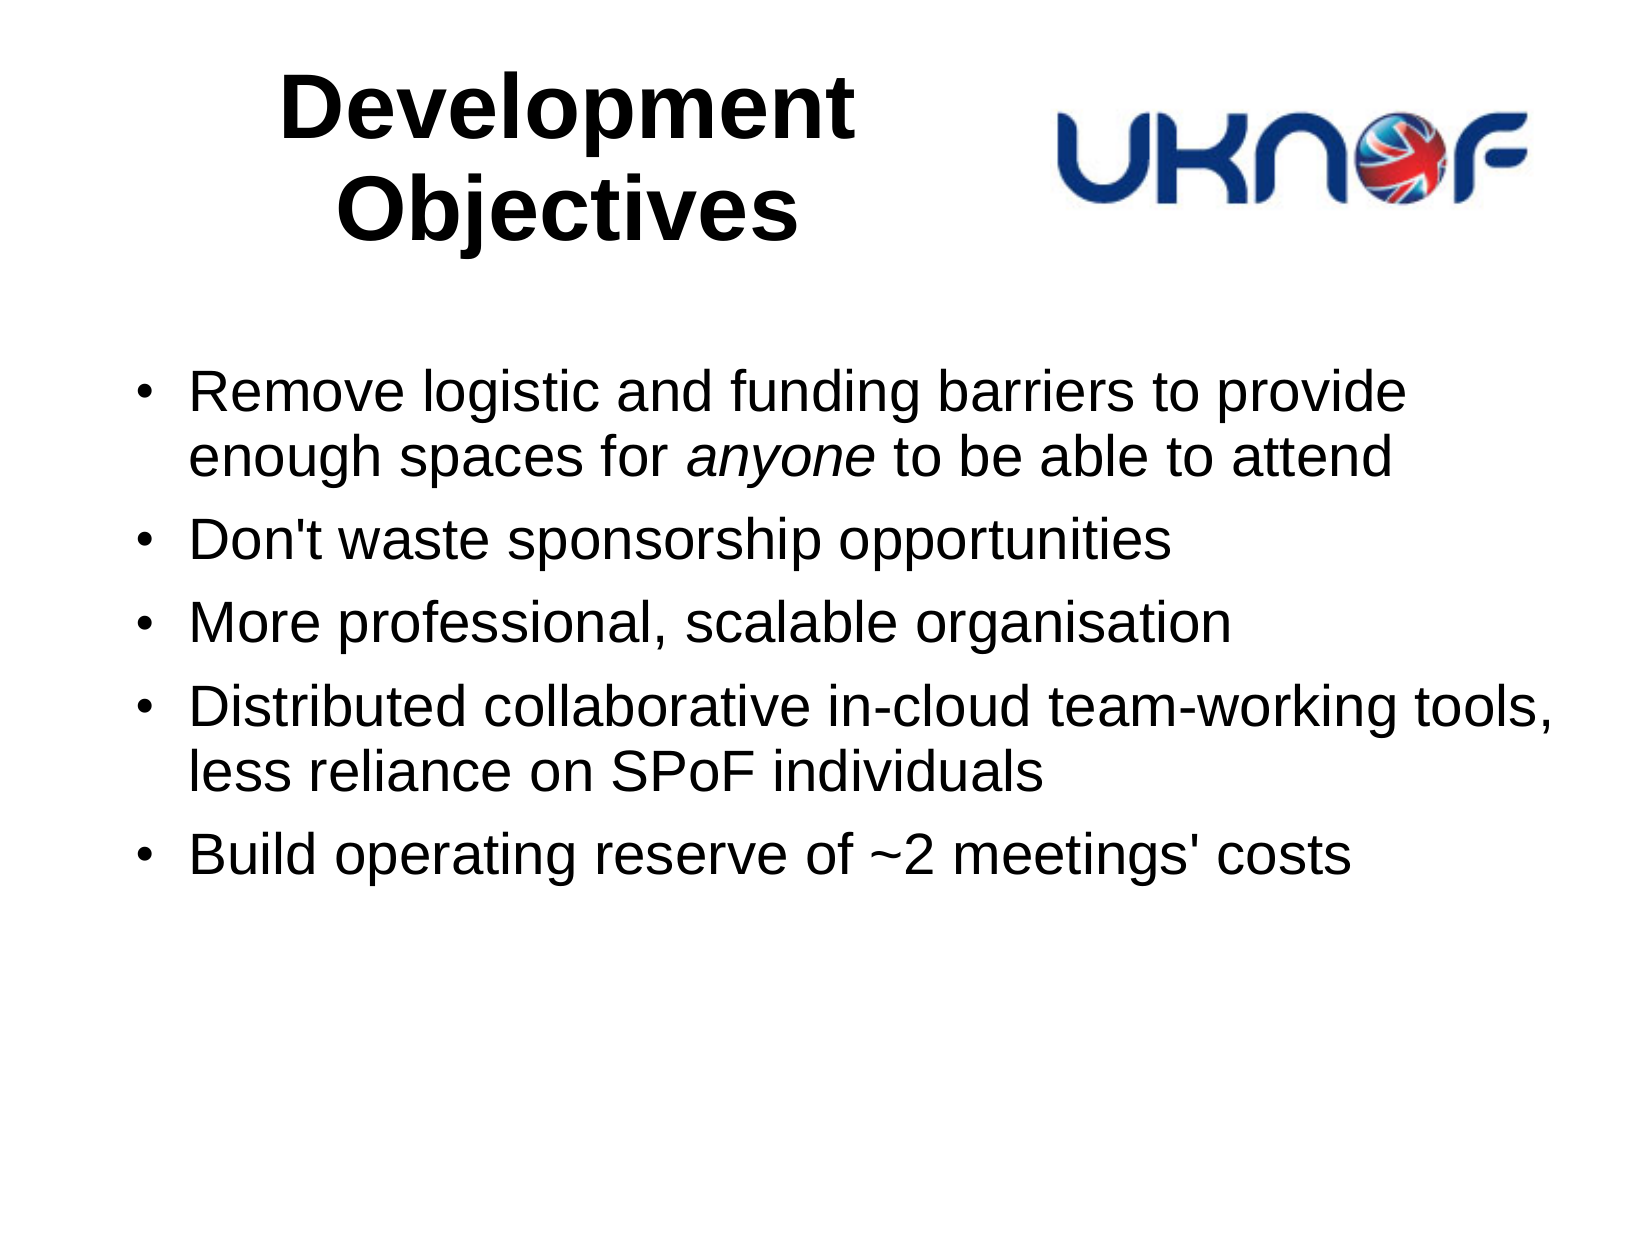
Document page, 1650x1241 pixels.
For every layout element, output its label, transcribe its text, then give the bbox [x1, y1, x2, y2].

list Remove logistic and funding barriers to provide enough spaces for anyone to be able to attend Don't waste sponsorship opportunities More professional, scalable organisation Distributed collaborative in-cloud team-working tools, less reliance on SPoF individuals Build operating reserve of ~2 meetings' costs [75, 358, 1576, 1078]
picture [1050, 93, 1536, 225]
title Development Objectives [123, 37, 1013, 279]
